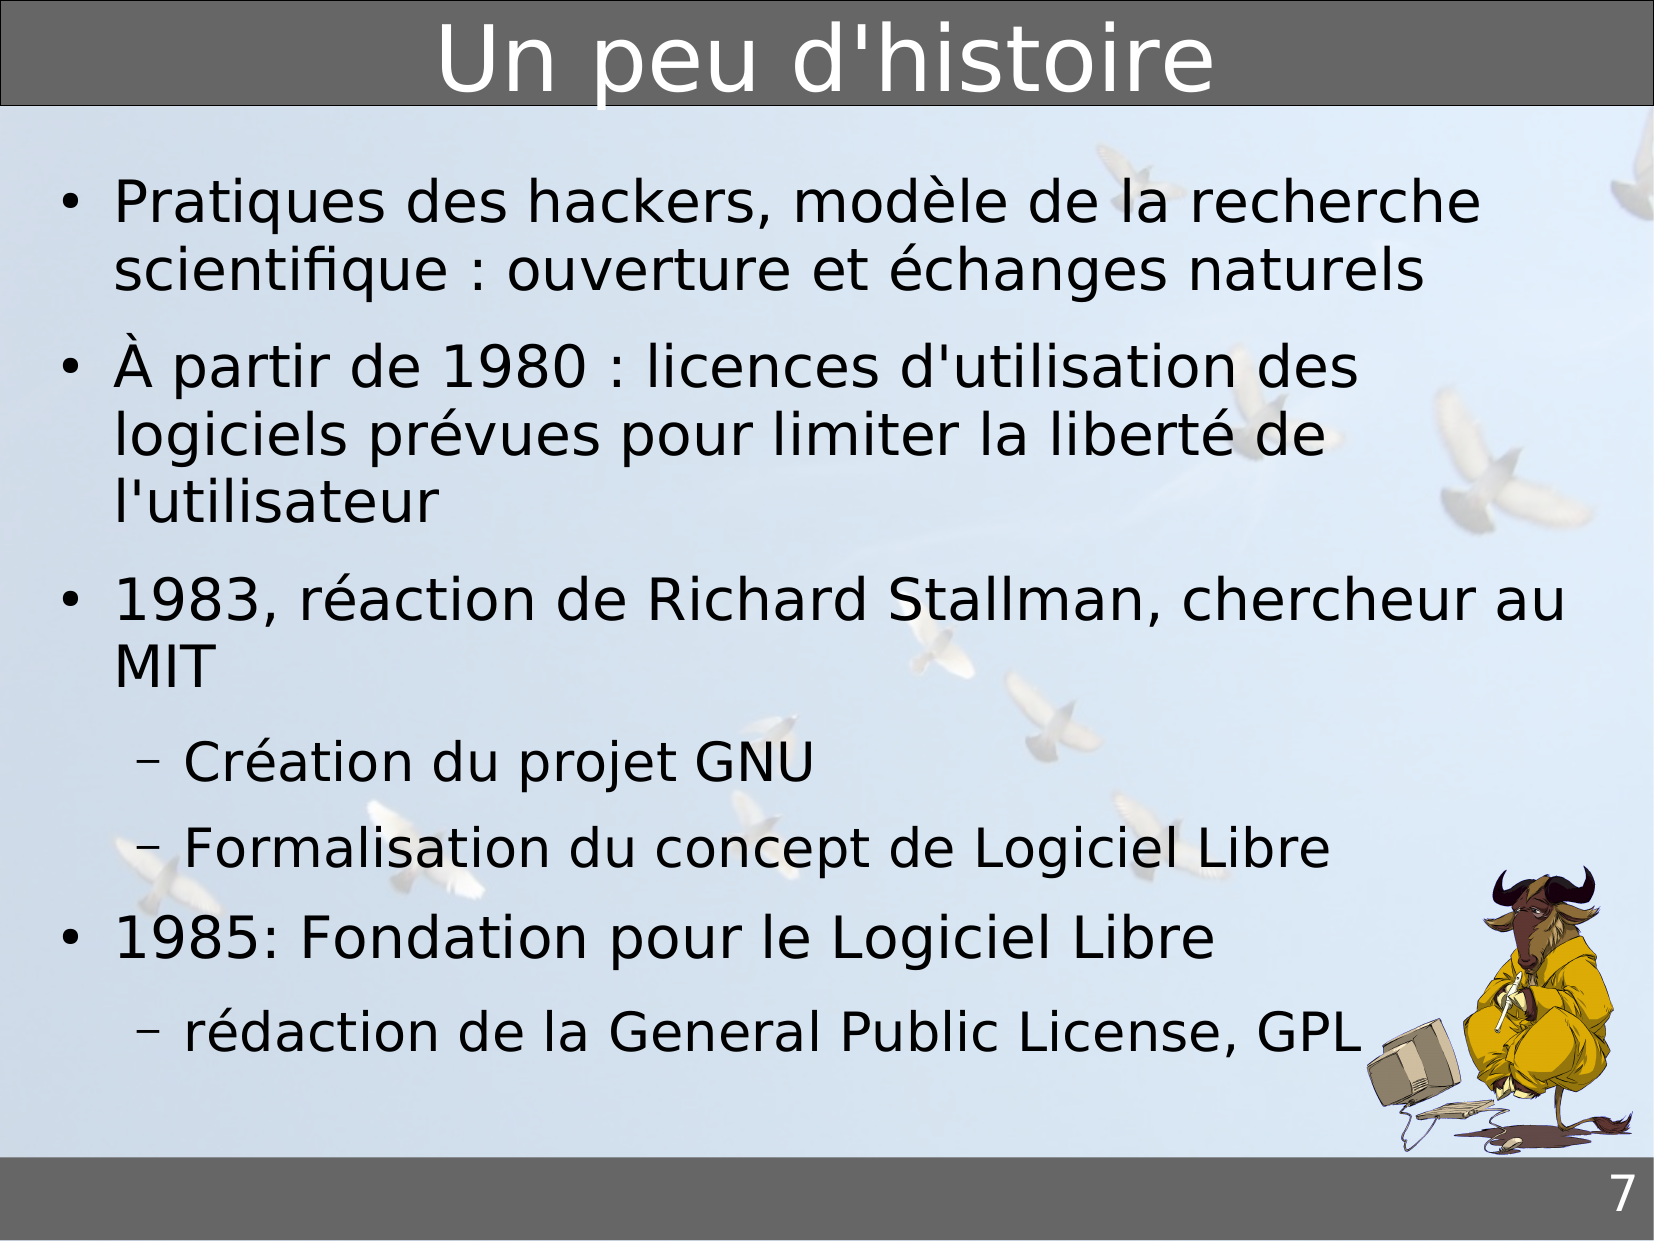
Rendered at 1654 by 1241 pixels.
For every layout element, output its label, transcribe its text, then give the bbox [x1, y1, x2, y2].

title Un peu d'histoire [0, 0, 1654, 120]
list Pratiques des hackers, modèle de la recherche scientifique : ouverture et échanges naturels À partir de 1980 : licences d'utilisation des logiciels prévues pour limiter la liberté de l'utilisateur 1983, réaction de Richard Stallman, chercheur au MIT Création du projet GNU Formalisation du concept de Logiciel Libre 1985: Fondation pour le Logiciel Libre rédaction de la General Public License, GPL [42, 168, 1597, 1126]
picture [1337, 858, 1654, 1163]
